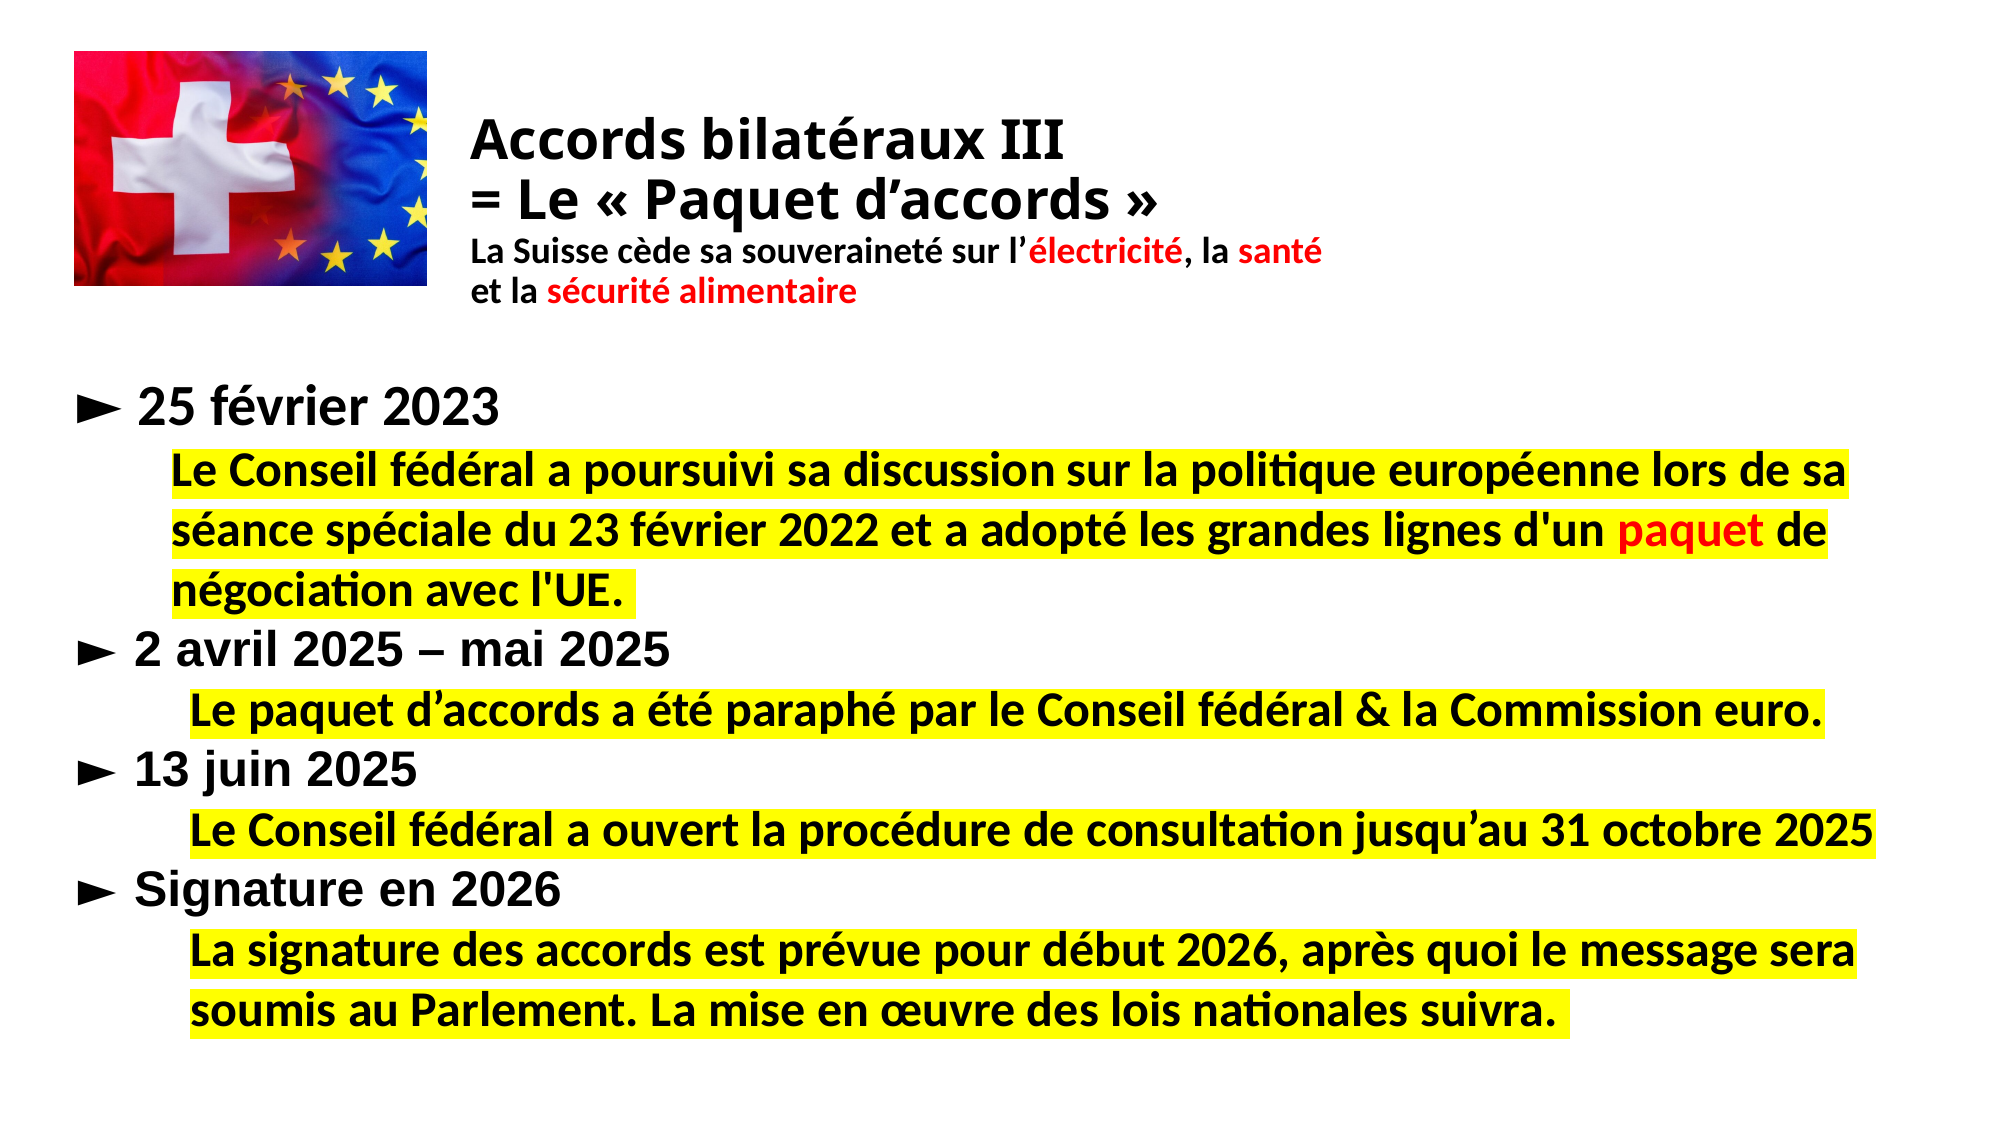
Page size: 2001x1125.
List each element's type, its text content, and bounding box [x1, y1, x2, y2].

picture [74, 51, 427, 287]
title Accords bilatéraux III = Le « Paquet d’accords » La Suisse cède sa souveraineté sur l’électricité, la santé et la sécurité alimentaire [455, 102, 2000, 321]
text_box 25 février 2023 Le Conseil fédéral a poursuivi sa discussion sur la politique européenne lors de sa séance spéciale du 23 février 2022 et a adopté les grandes lignes d'un paquet de négociation avec l'UE. 2 avril 2025 – mai 2025 Le paquet d’accords a été paraphé par le Conseil fédéral & la Commission euro. 13 juin 2025 Le Conseil fédéral a ouvert la procédure de consultation jusqu’au 31 octobre 2025 Signature en 2026 La signature des accords est prévue pour début 2026, après quoi le message sera soumis au Parlement. La mise en œuvre des lois nationales suivra. [62, 359, 1938, 1052]
